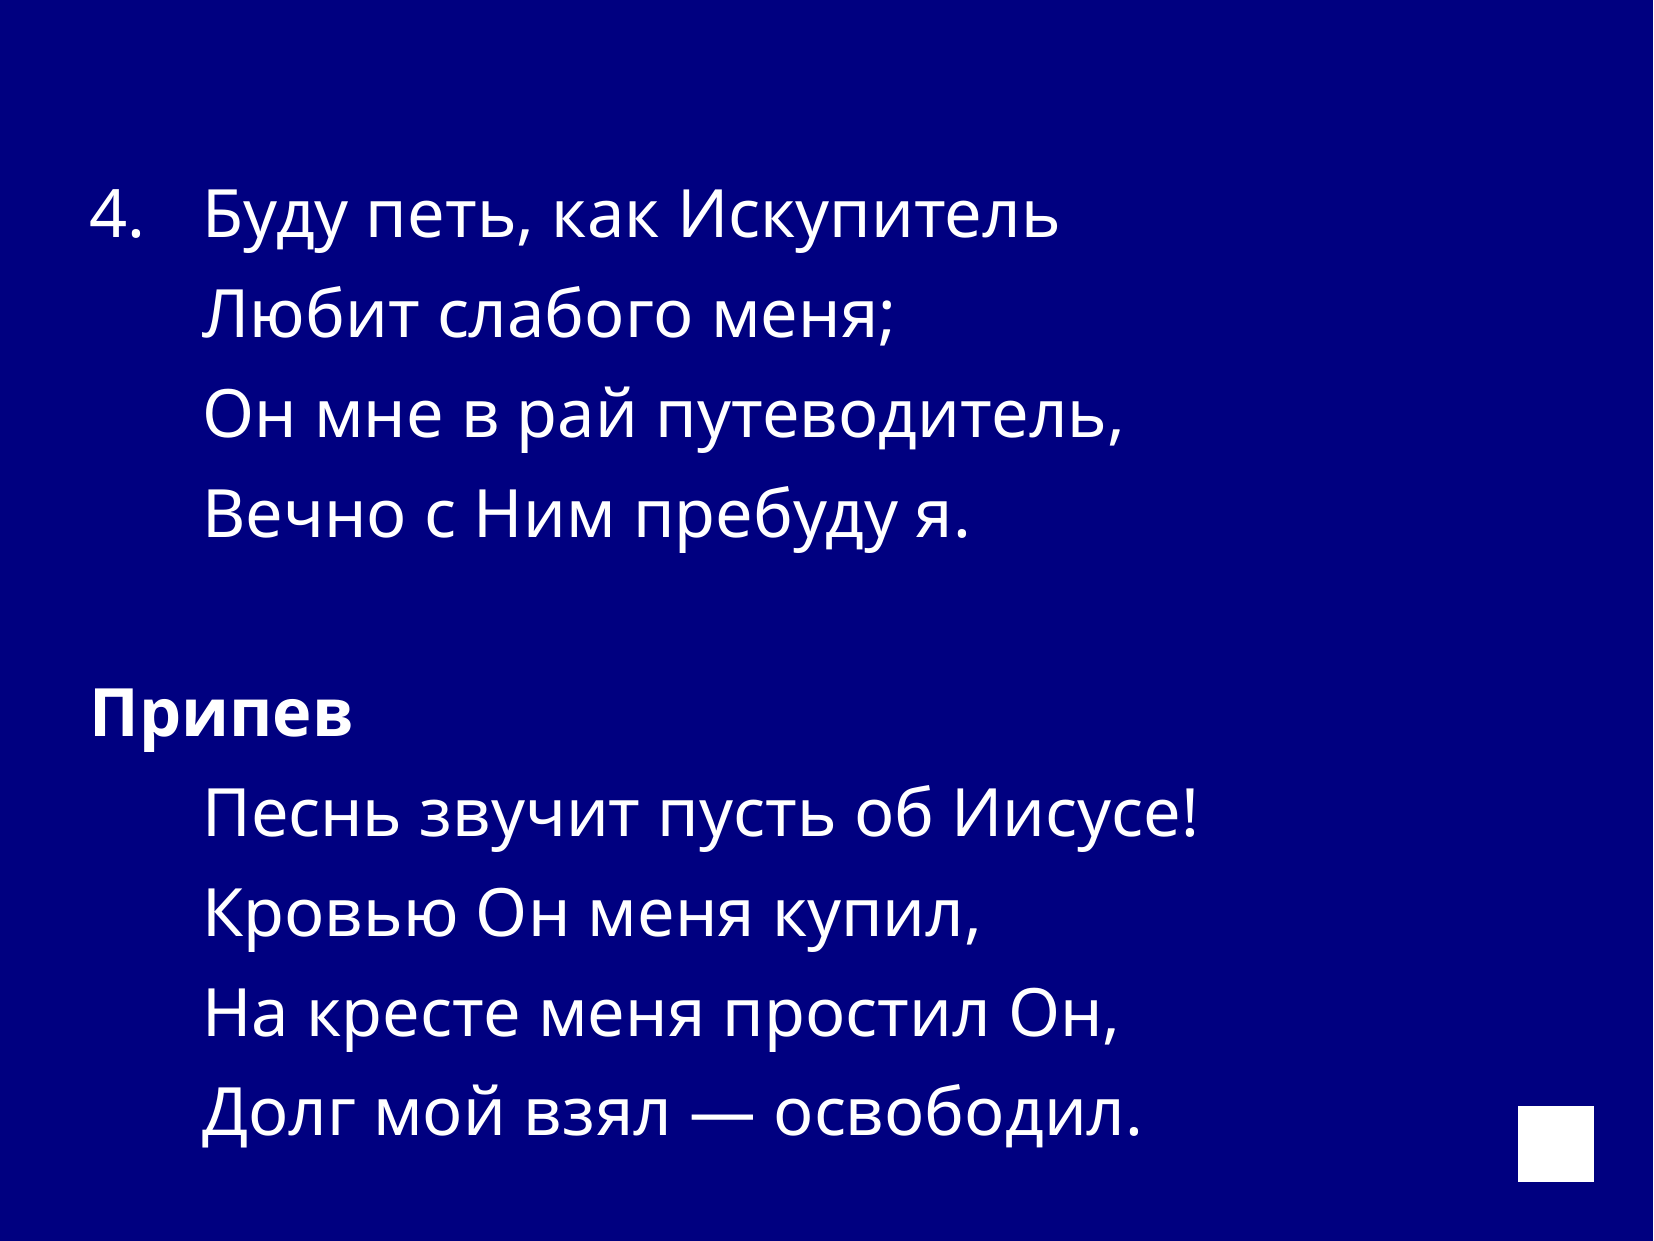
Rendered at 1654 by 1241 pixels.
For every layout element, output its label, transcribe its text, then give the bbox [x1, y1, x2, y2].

text_box 4. Буду петь, как Искупитель Любит слабого меня; Он мне в рай путеводитель, Вечно с Ним пребуду я. Припев Песнь звучит пусть об Иисусе! Кровью Он меня купил, На кресте меня простил Он, Долг мой взял — освободил. [75, 150, 1576, 1163]
text_box [1518, 1106, 1594, 1182]
